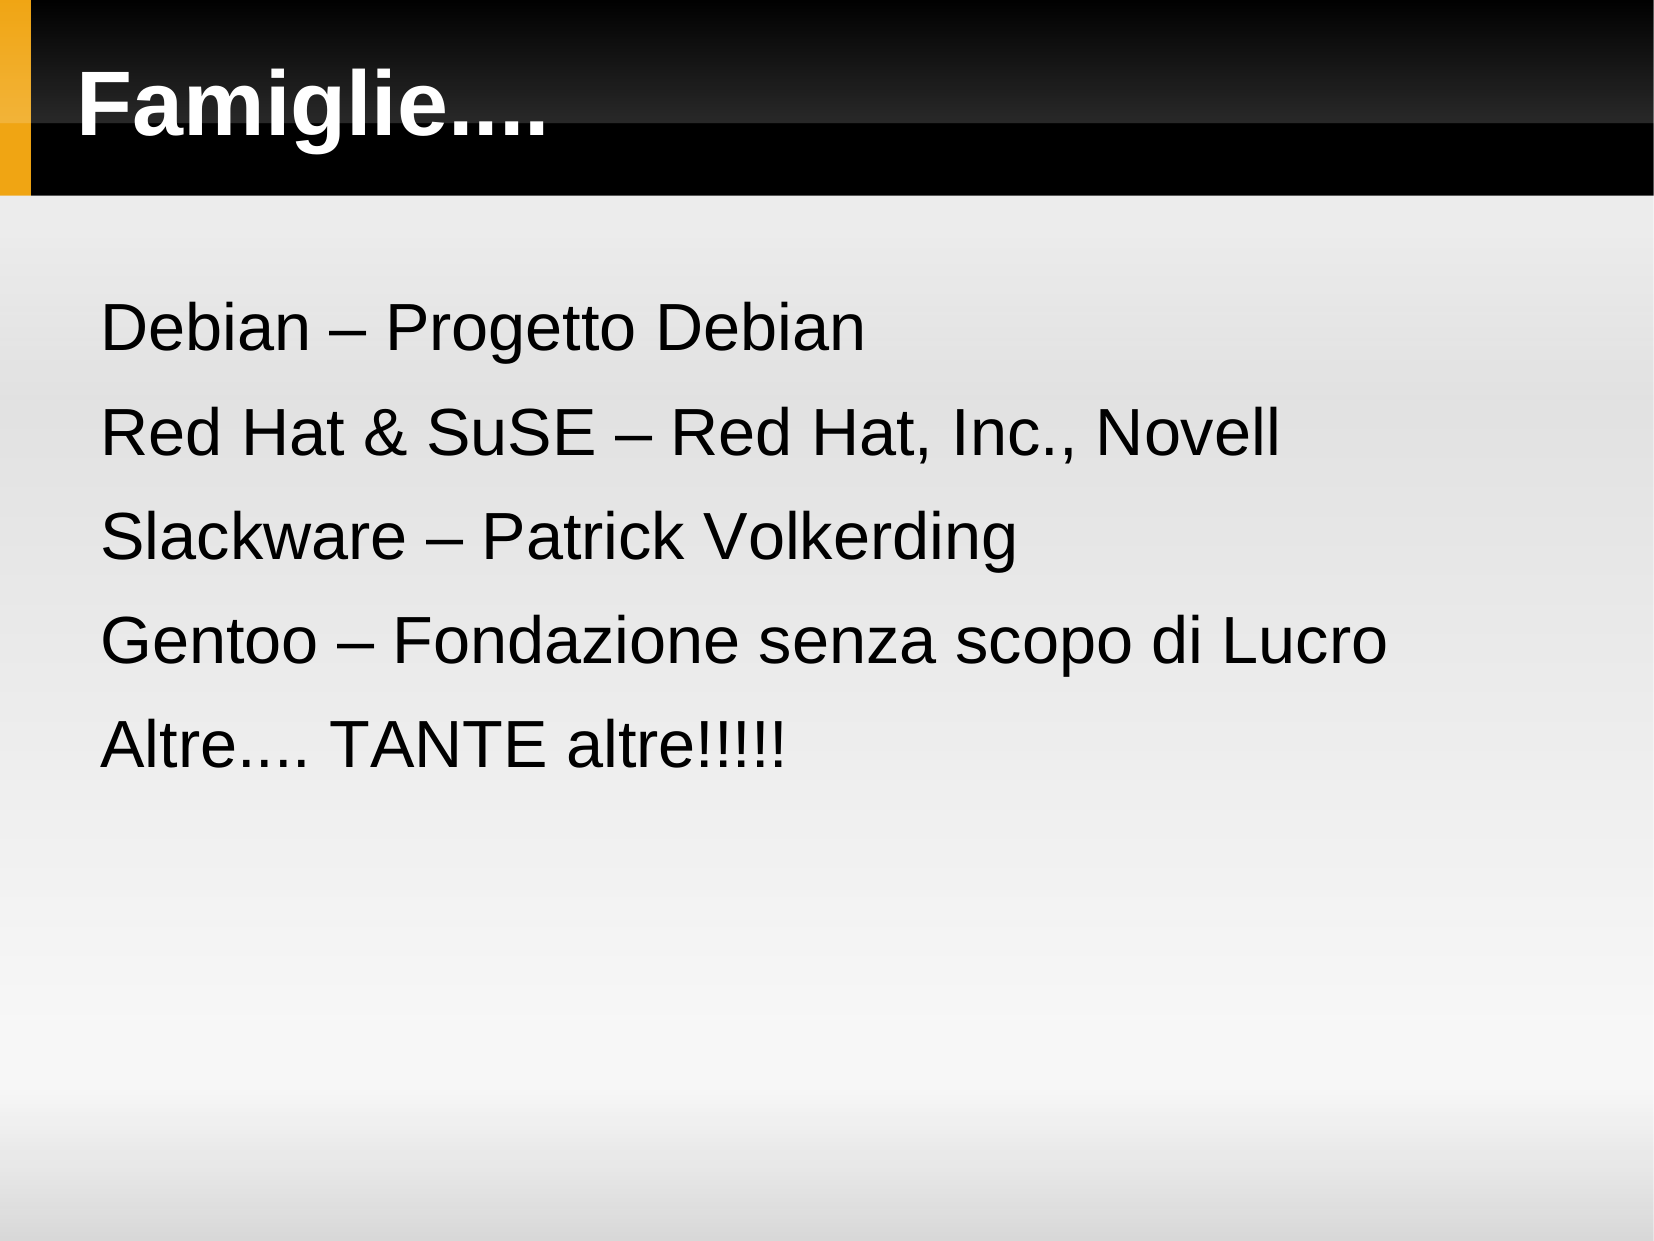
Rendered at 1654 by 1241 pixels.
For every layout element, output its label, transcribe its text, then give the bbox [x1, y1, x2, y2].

list Debian – Progetto Debian Red Hat & SuSE – Red Hat, Inc., Novell Slackware – Patrick Volkerding Gentoo – Fondazione senza scopo di Lucro Altre.... TANTE altre!!!!! [82, 290, 1571, 1094]
title Famiglie.... [76, 7, 1565, 200]
picture [0, 0, 1654, 1241]
